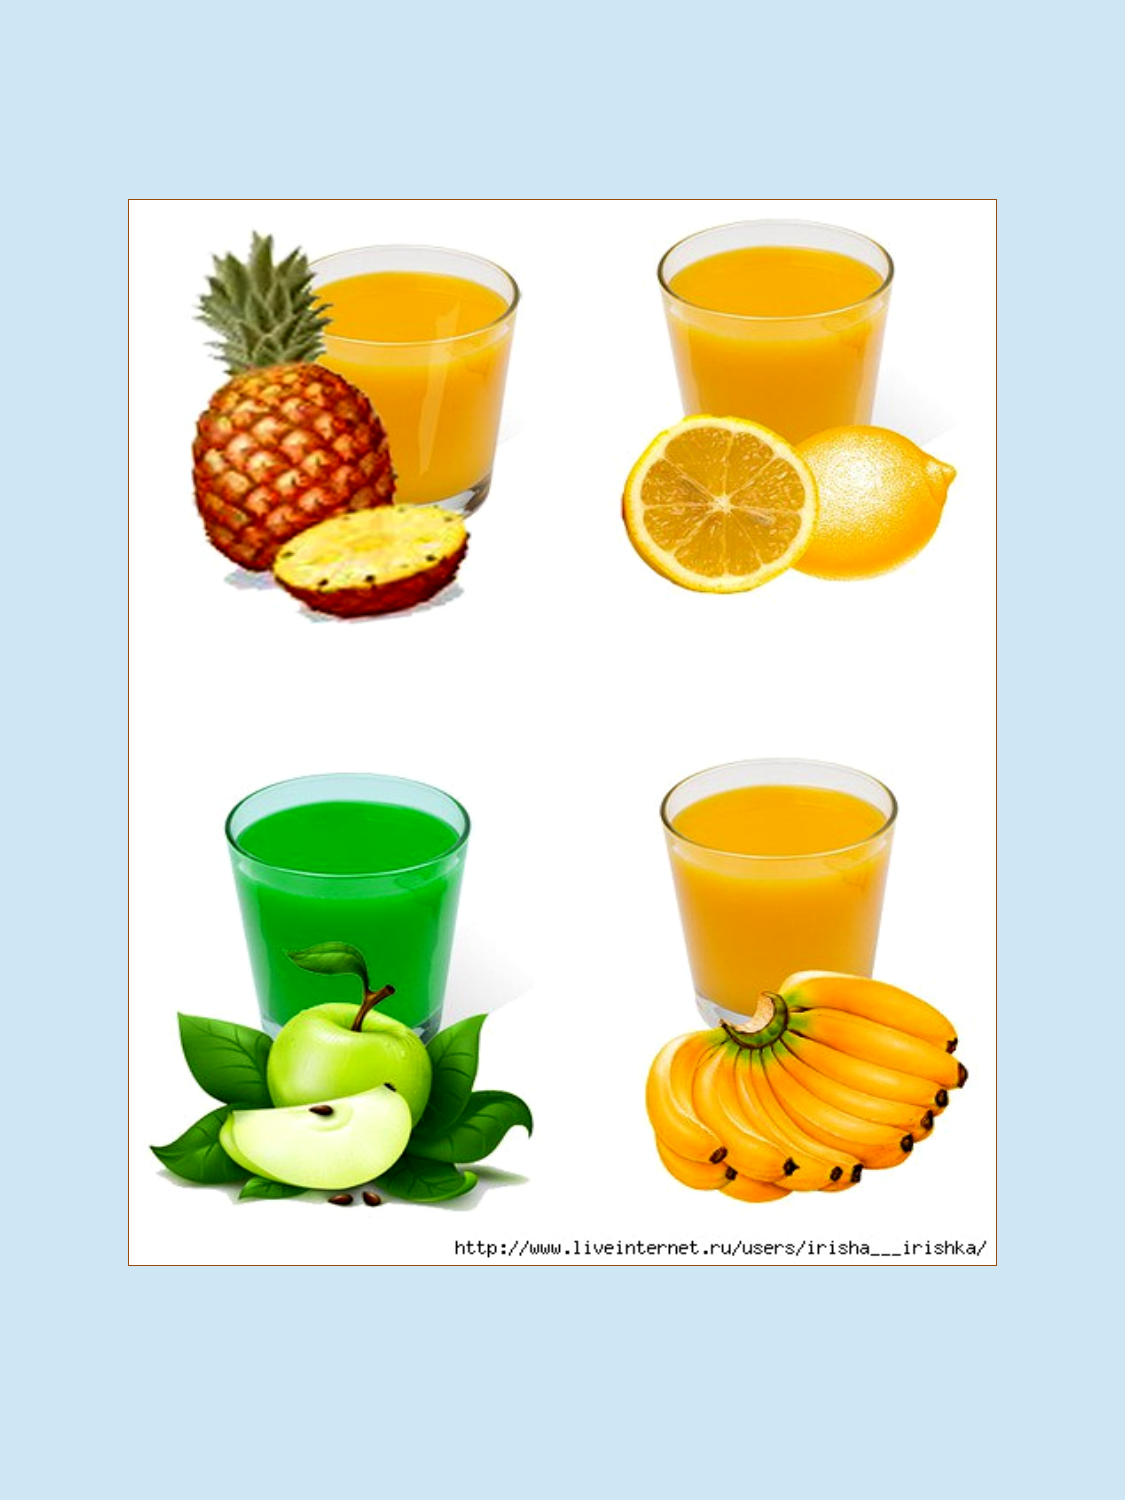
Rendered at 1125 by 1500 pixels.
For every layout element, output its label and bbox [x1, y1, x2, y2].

picture [128, 199, 997, 1266]
